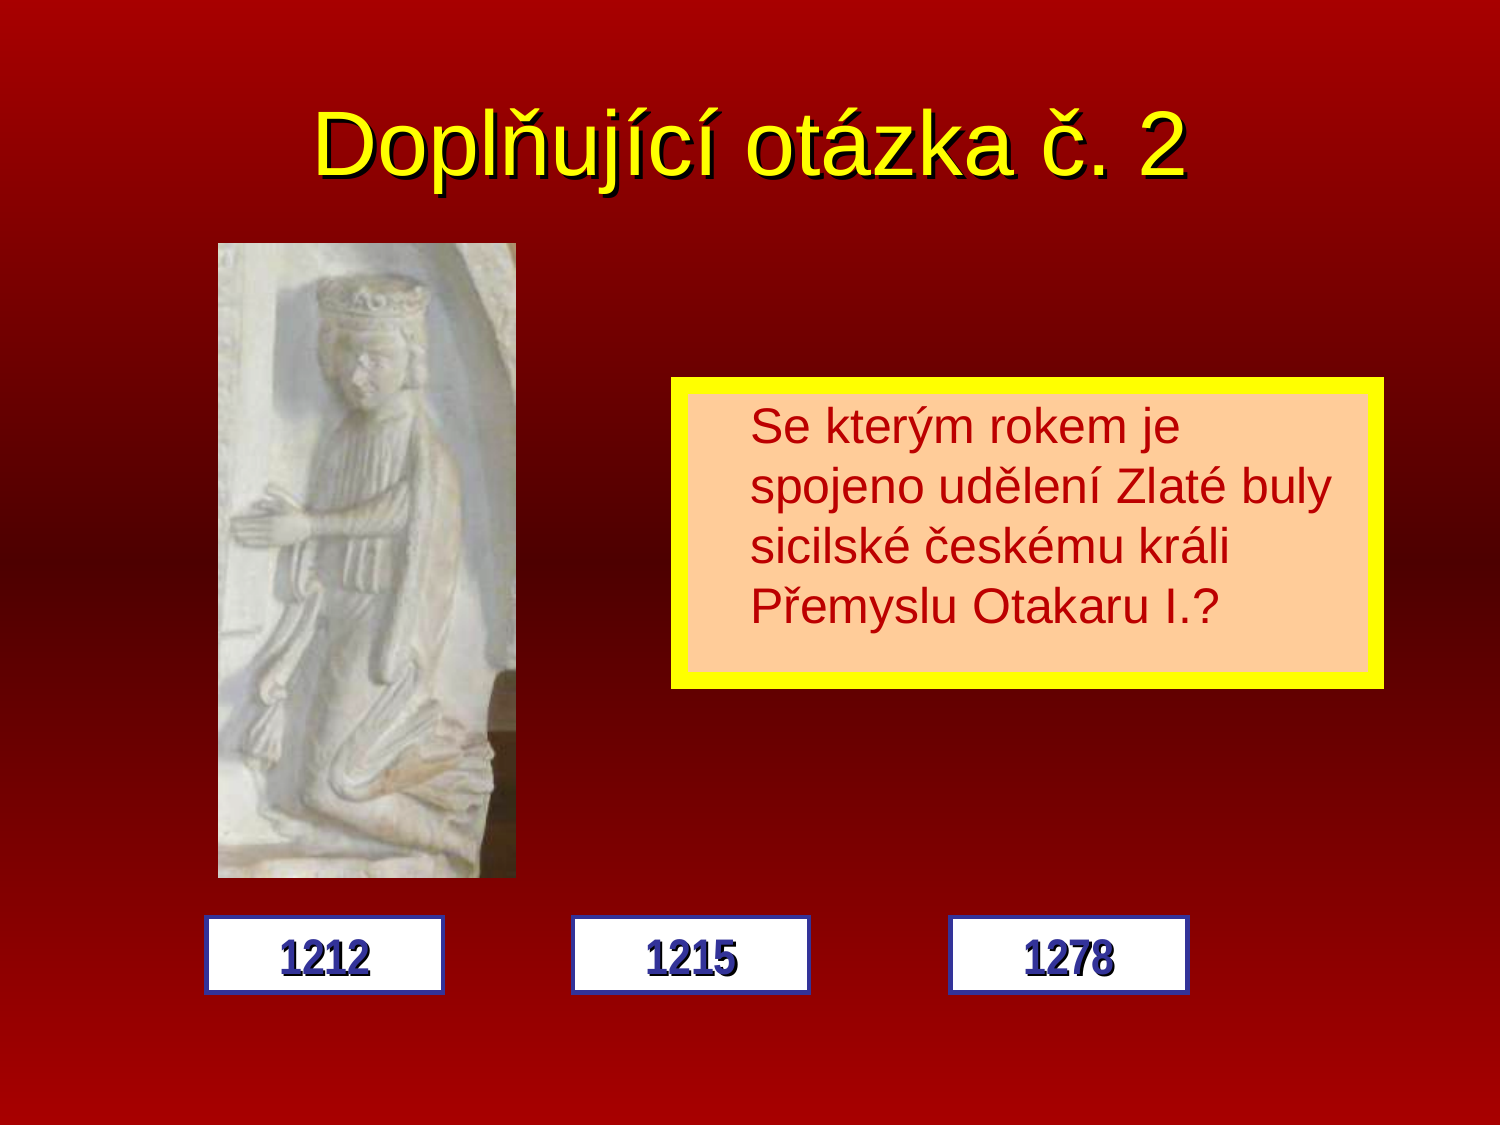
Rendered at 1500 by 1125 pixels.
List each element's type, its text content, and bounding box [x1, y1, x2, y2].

title Doplňující otázka č. 2 [75, 45, 1426, 233]
text_box 1212 [206, 916, 444, 993]
picture [218, 243, 516, 878]
list Se kterým rokem je spojeno udělení Zlaté buly sicilské českému králi Přemyslu Otakaru I.? [679, 385, 1377, 681]
text_box 1278 [950, 916, 1188, 993]
text_box 1215 [572, 916, 810, 993]
